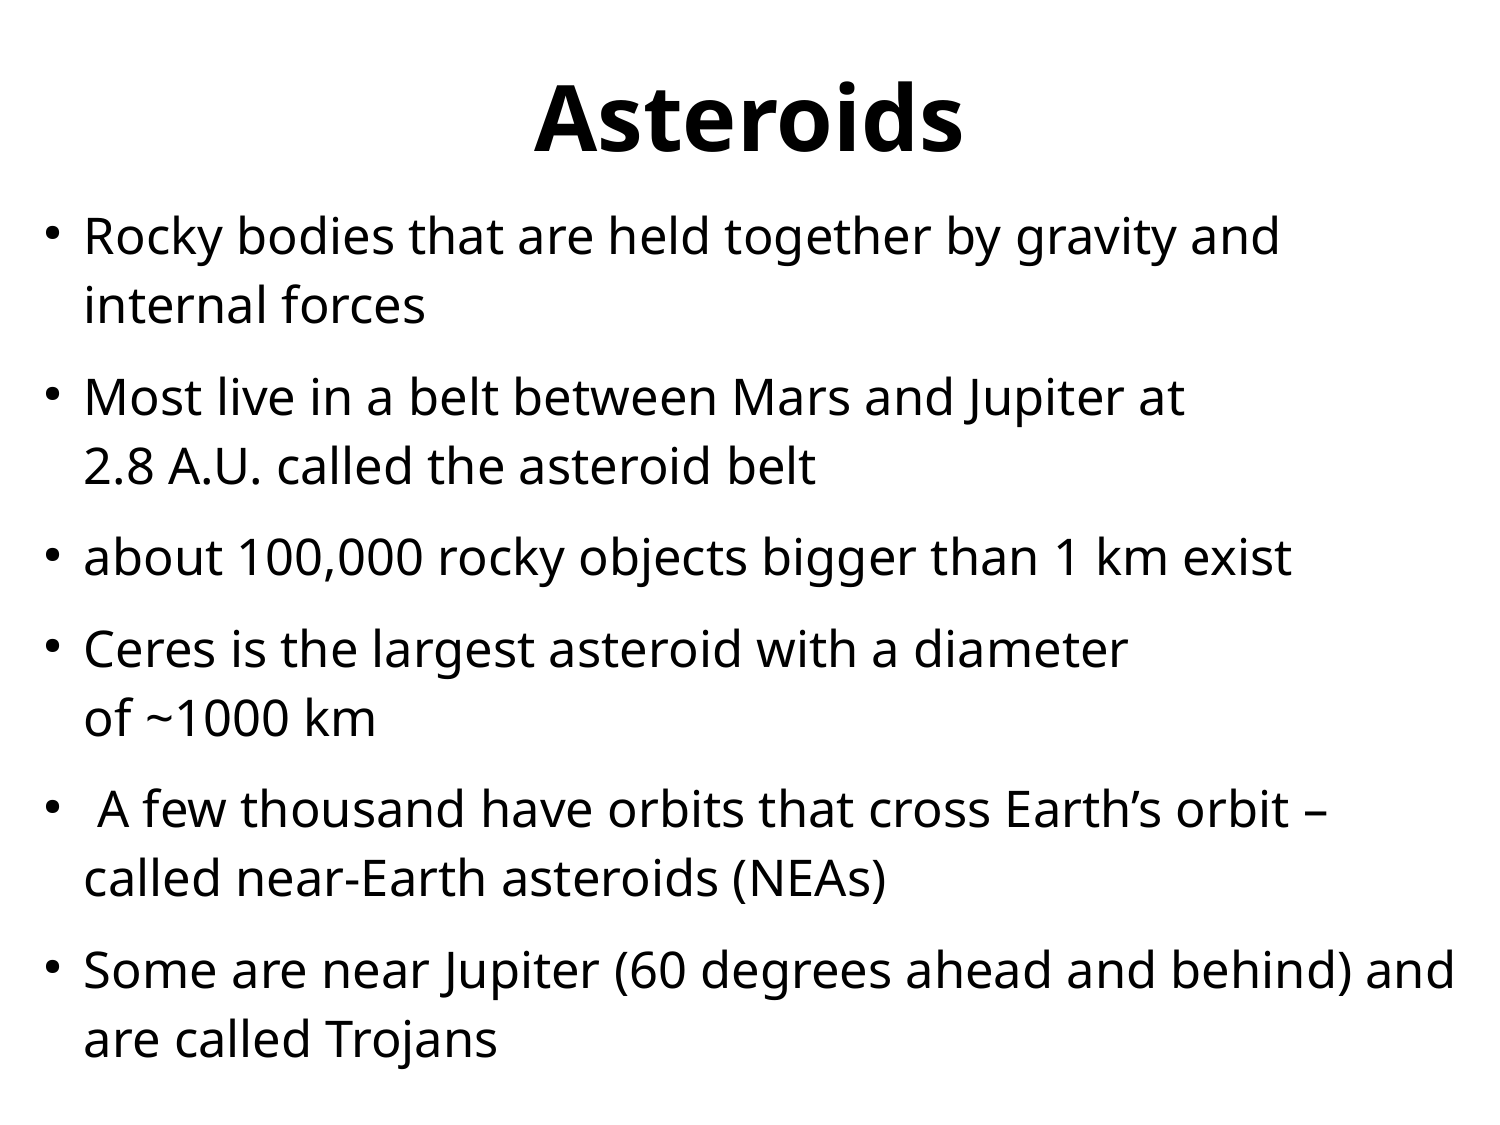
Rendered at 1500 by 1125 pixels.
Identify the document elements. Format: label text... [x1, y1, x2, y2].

list Rocky bodies that are held together by gravity and internal forces Most live in a belt between Mars and Jupiter at 2.8 A.U. called the asteroid belt about 100,000 rocky objects bigger than 1 km exist Ceres is the largest asteroid with a diameter of ~1000 km A few thousand have orbits that cross Earth’s orbit – called near-Earth asteroids (NEAs) Some are near Jupiter (60 degrees ahead and behind) and are called Trojans [30, 200, 1471, 1084]
title Asteroids [30, 22, 1471, 200]
